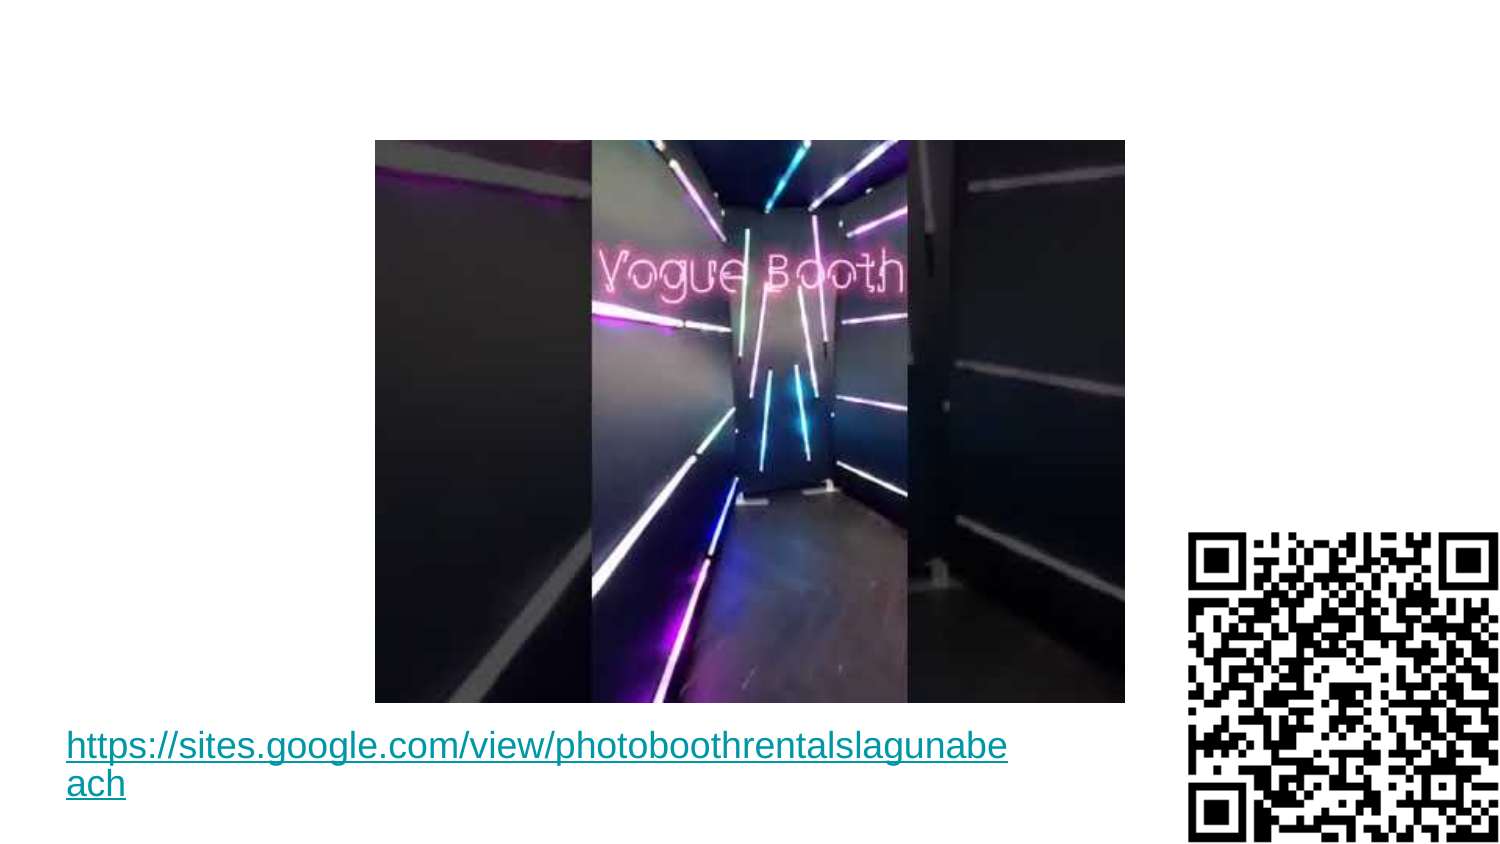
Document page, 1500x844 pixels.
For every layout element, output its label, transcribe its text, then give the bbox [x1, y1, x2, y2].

list https://sites.google.com/view/photoboothrentalslagunabeach [51, 694, 1036, 794]
picture [375, 140, 1125, 704]
picture [1187, 531, 1500, 844]
